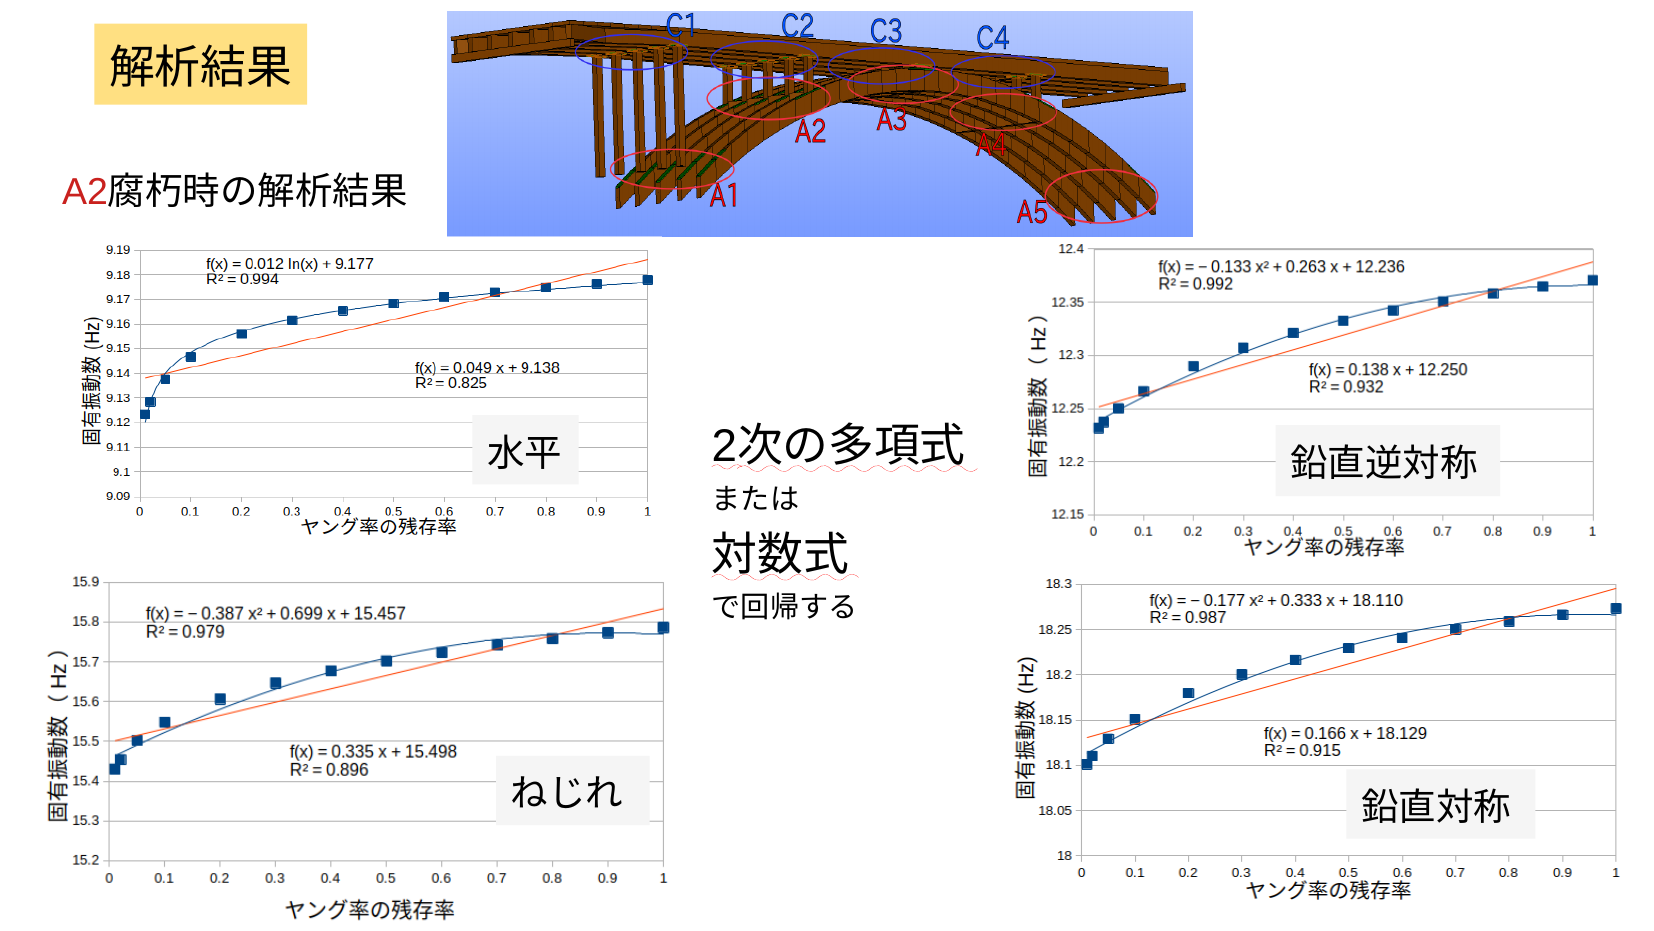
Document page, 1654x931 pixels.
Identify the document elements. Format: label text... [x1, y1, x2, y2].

text_box 2次の多項式 または 対数式 で回帰する [696, 401, 1016, 638]
text_box 鉛直逆対称 [1275, 425, 1501, 497]
picture [70, 11, 1608, 567]
picture [35, 566, 680, 931]
text_box 解析結果 [94, 23, 308, 105]
text_box ねじれ [496, 755, 650, 826]
text_box A2腐朽時の解析結果 [47, 153, 426, 225]
text_box 水平 [472, 415, 579, 485]
picture [1003, 569, 1632, 910]
text_box 鉛直対称 [1346, 769, 1536, 839]
